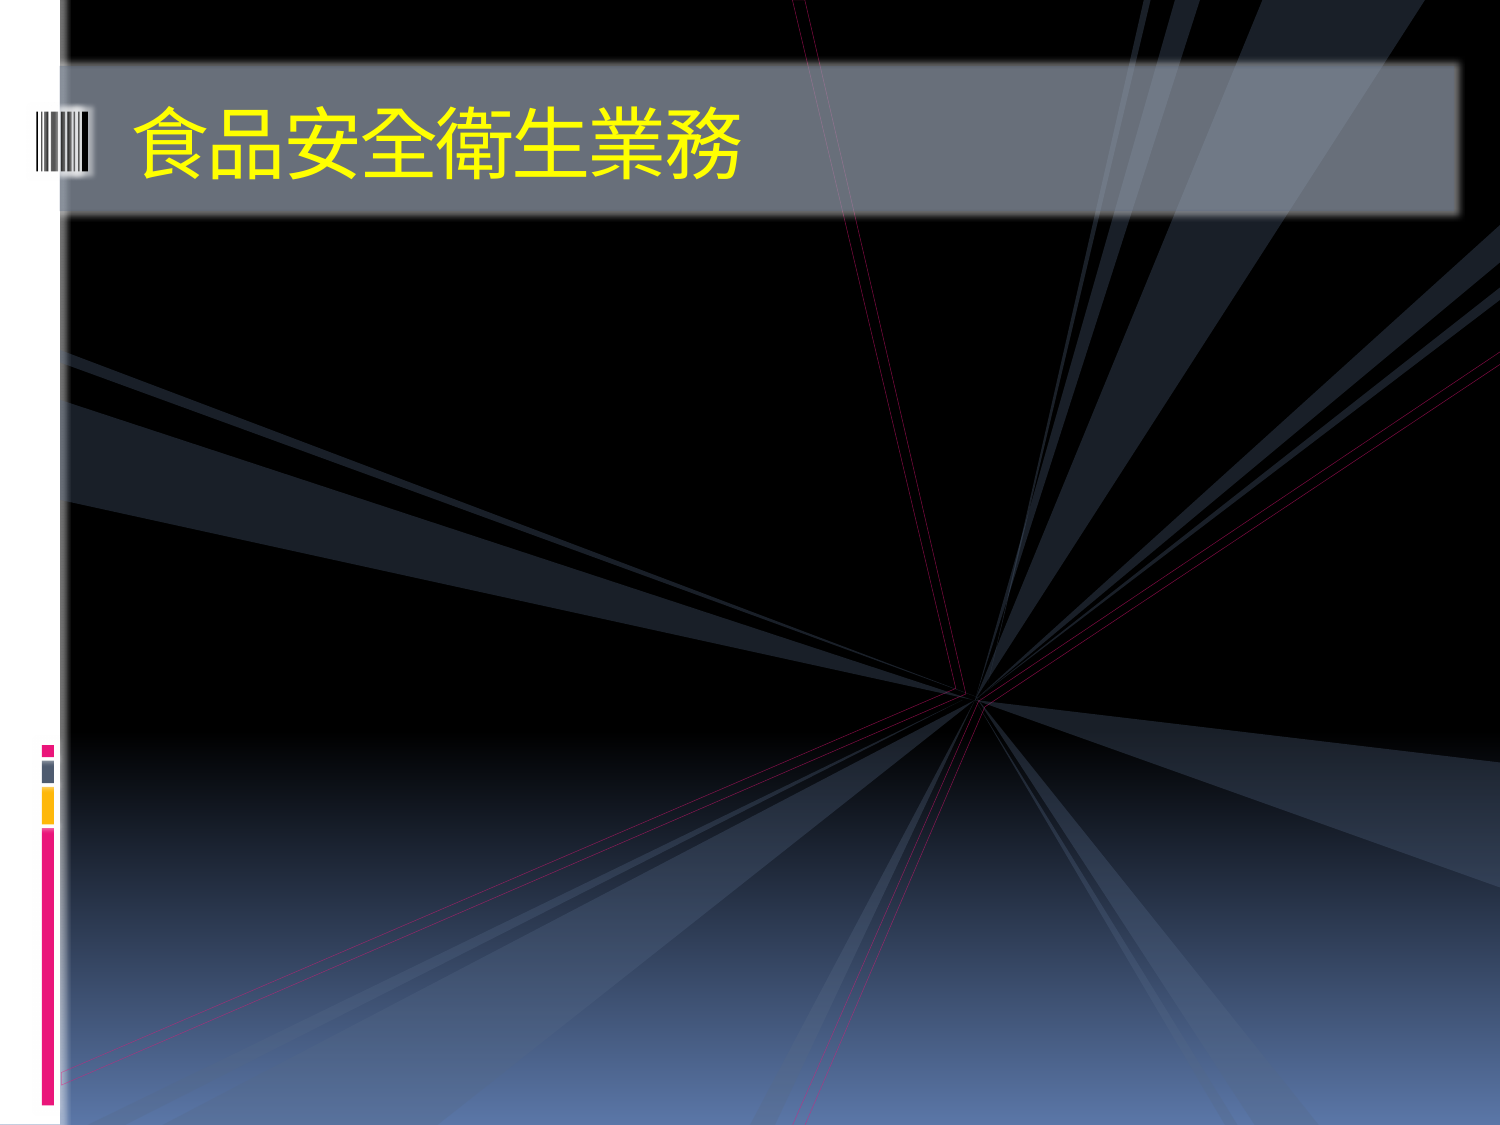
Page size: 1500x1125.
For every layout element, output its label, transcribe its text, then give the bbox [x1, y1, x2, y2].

title 食品安全衛生業務 [115, 83, 1454, 212]
